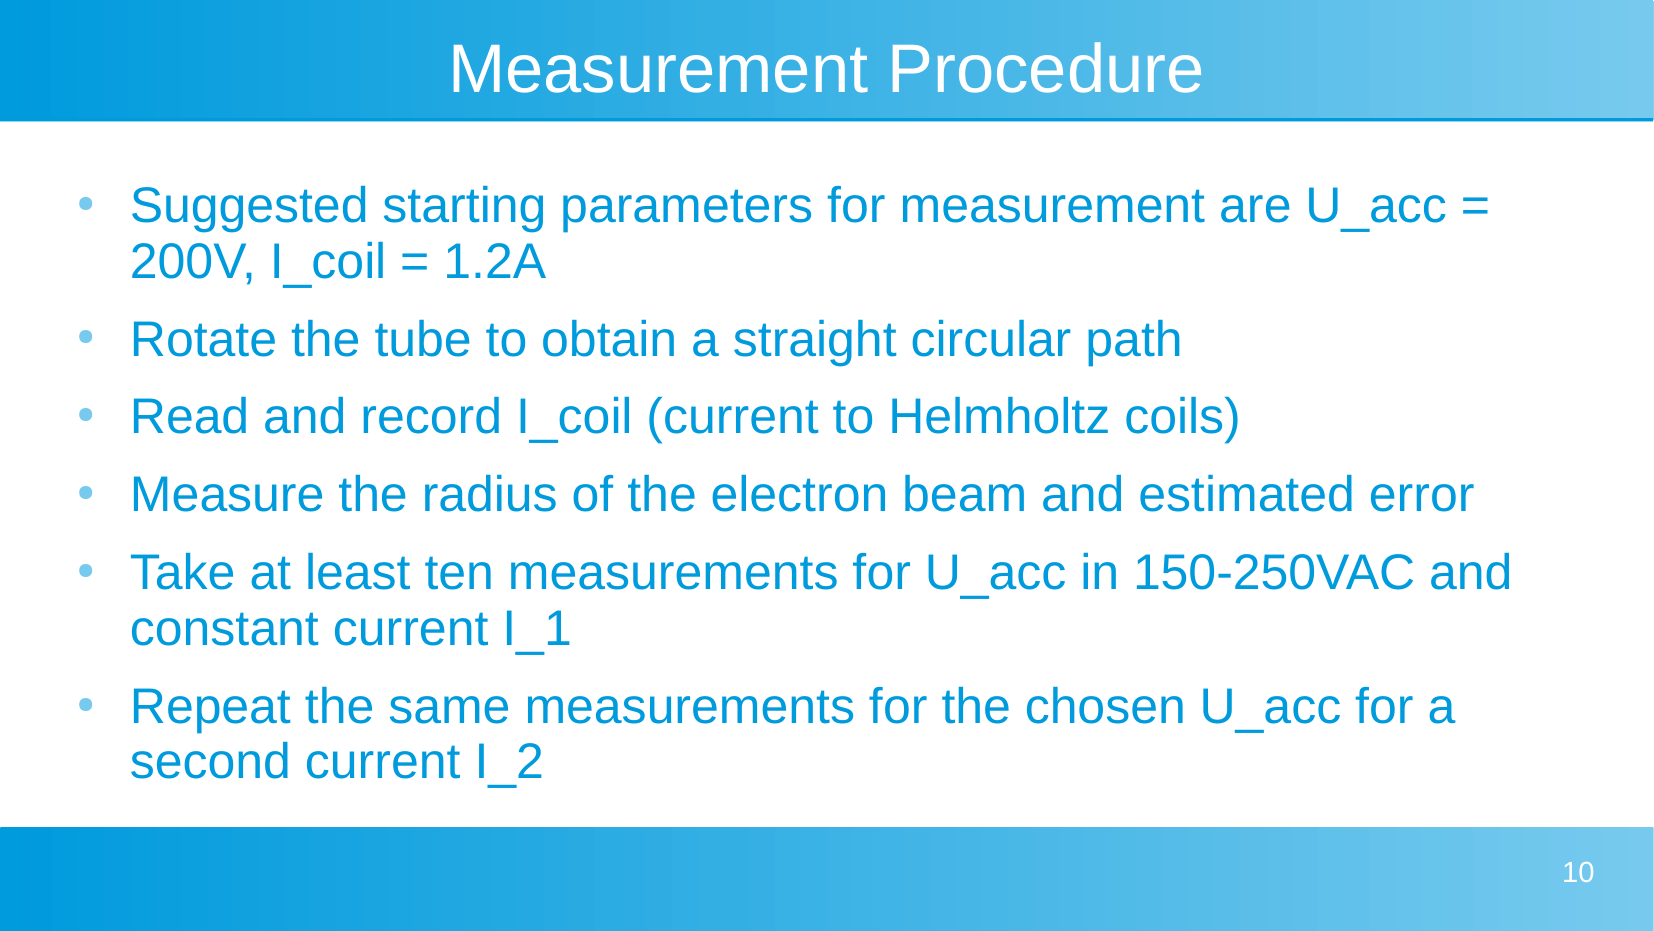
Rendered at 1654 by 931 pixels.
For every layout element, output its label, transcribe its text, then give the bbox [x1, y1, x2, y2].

list Suggested starting parameters for measurement are U_acc = 200V, I_coil = 1.2A Rotate the tube to obtain a straight circular path Read and record I_coil (current to Helmholtz coils) Measure the radius of the electron beam and estimated error Take at least ten measurements for U_acc in 150-250VAC and constant current I_1 Repeat the same measurements for the chosen U_acc for a second current I_2 [59, 177, 1595, 768]
title Measurement Procedure [59, 29, 1595, 108]
